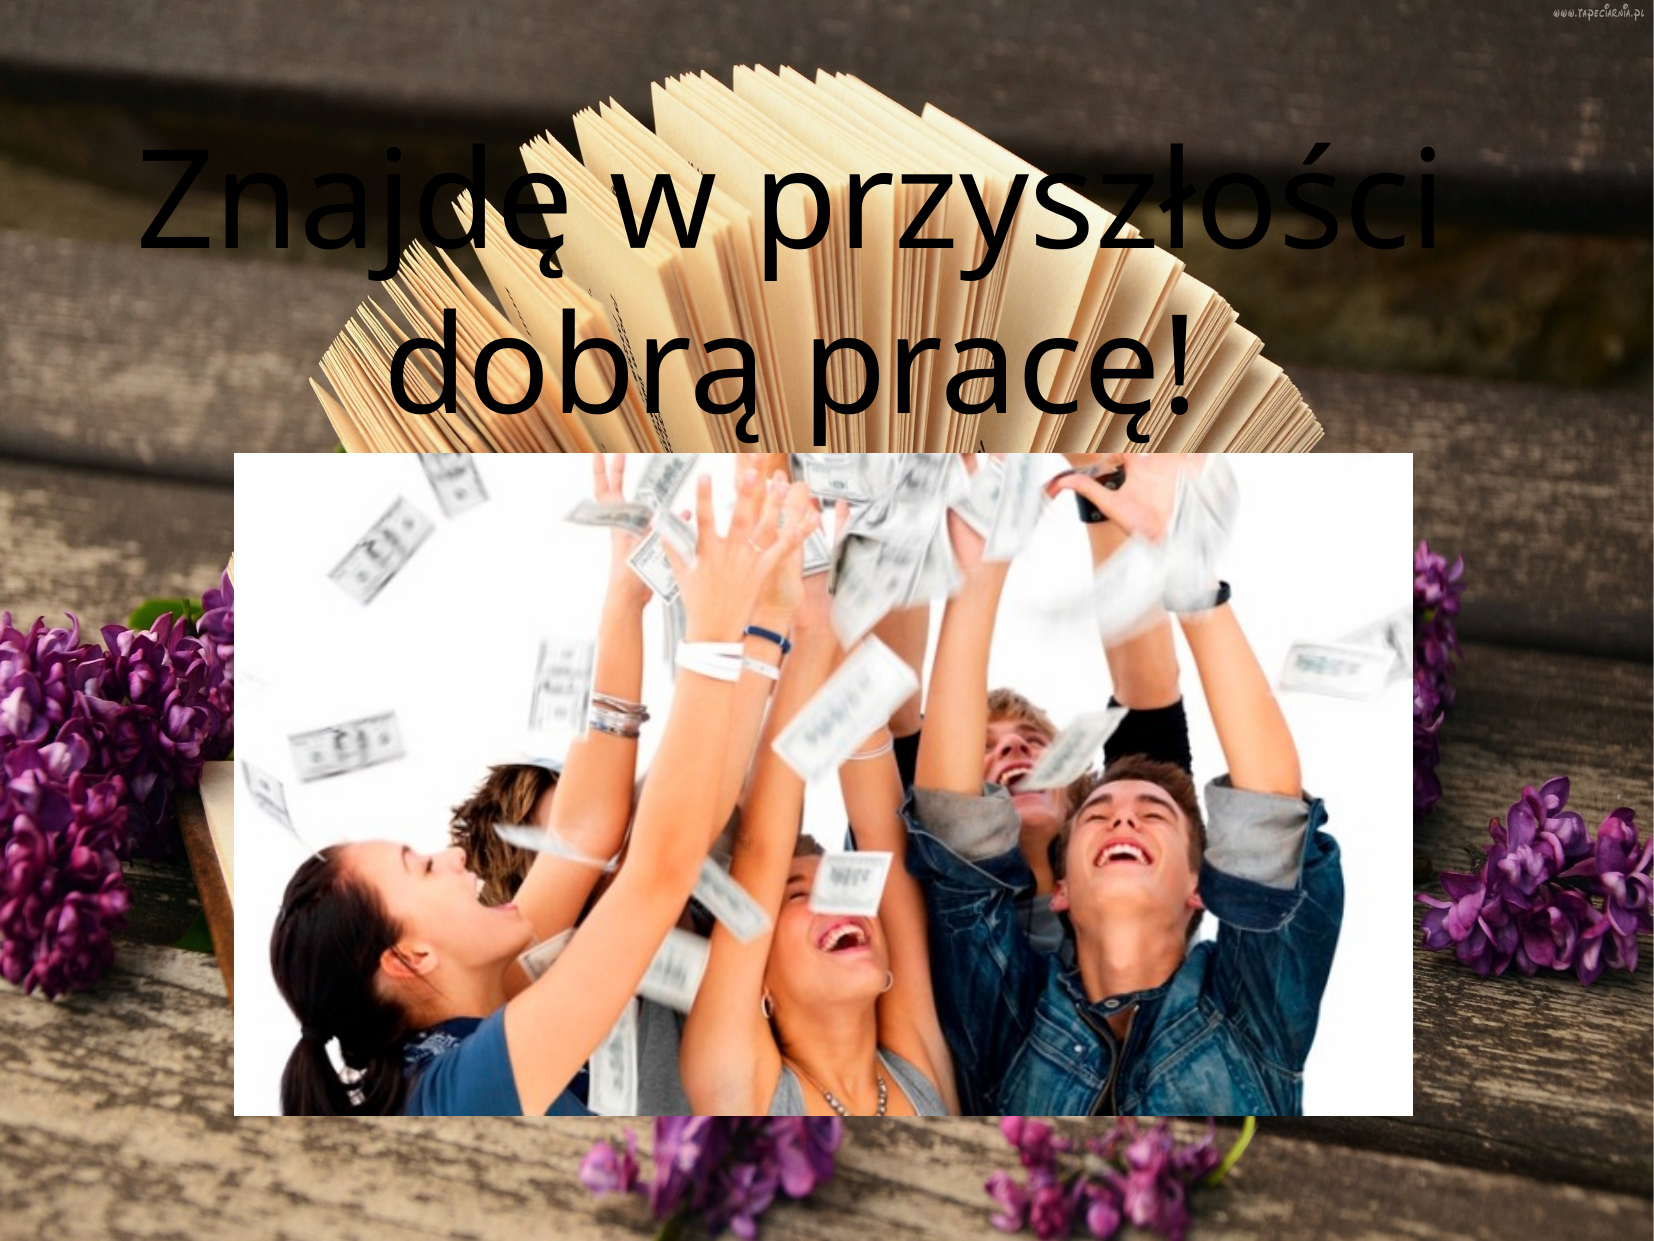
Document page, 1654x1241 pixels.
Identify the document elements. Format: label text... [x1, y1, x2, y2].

picture [234, 453, 1413, 1116]
picture [1253, 1106, 1260, 1116]
title Znajdę w przyszłości dobrą pracę! [47, 111, 1536, 368]
